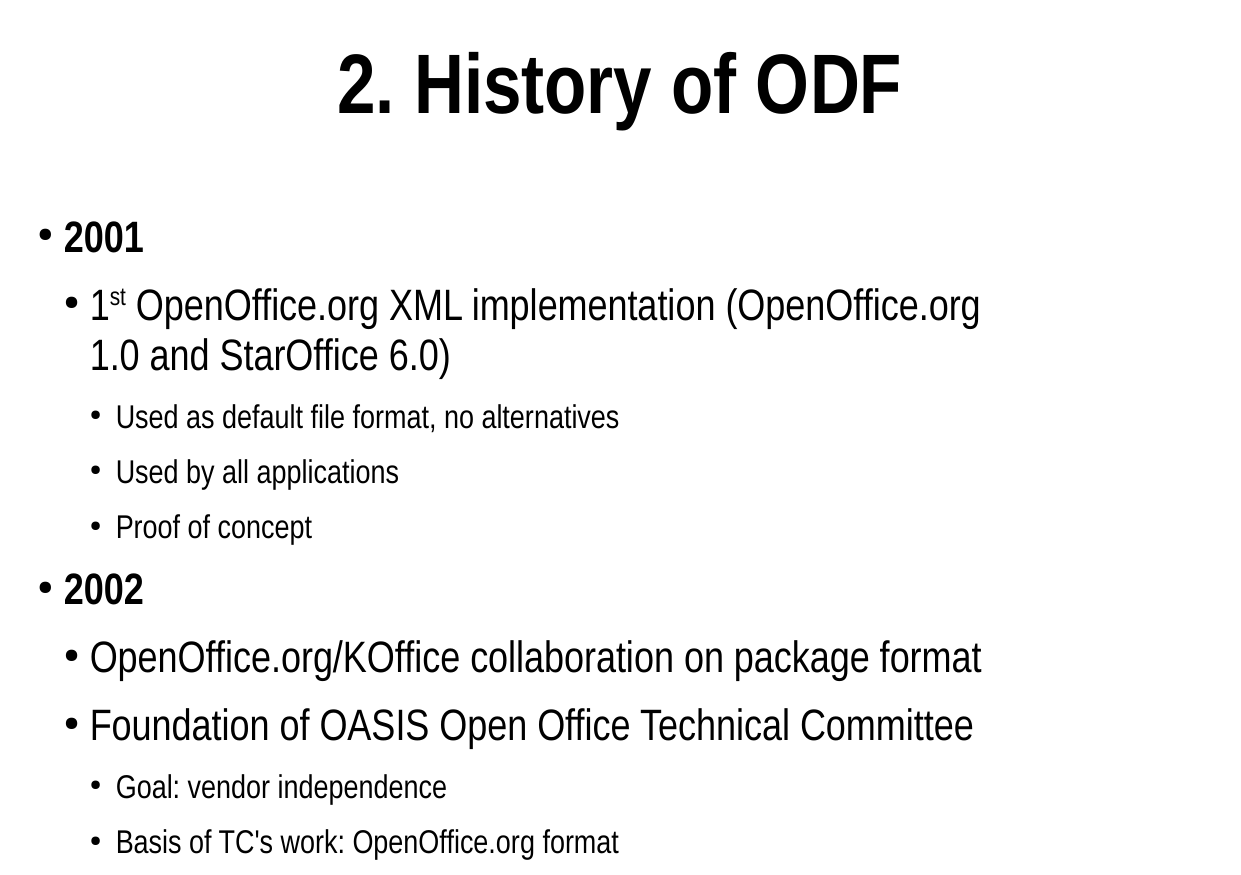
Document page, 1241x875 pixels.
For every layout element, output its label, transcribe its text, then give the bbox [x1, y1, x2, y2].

title 2. History of ODF [11, 12, 1229, 155]
list 2001 1st OpenOffice.org XML implementation (OpenOffice.org 1.0 and StarOffice 6.0) Used as default file format, no alternatives Used by all applications Proof of concept 2002 OpenOffice.org/KOffice collaboration on package format Foundation of OASIS Open Office Technical Committee Goal: vendor independence Basis of TC's work: OpenOffice.org format [11, 210, 1229, 863]
